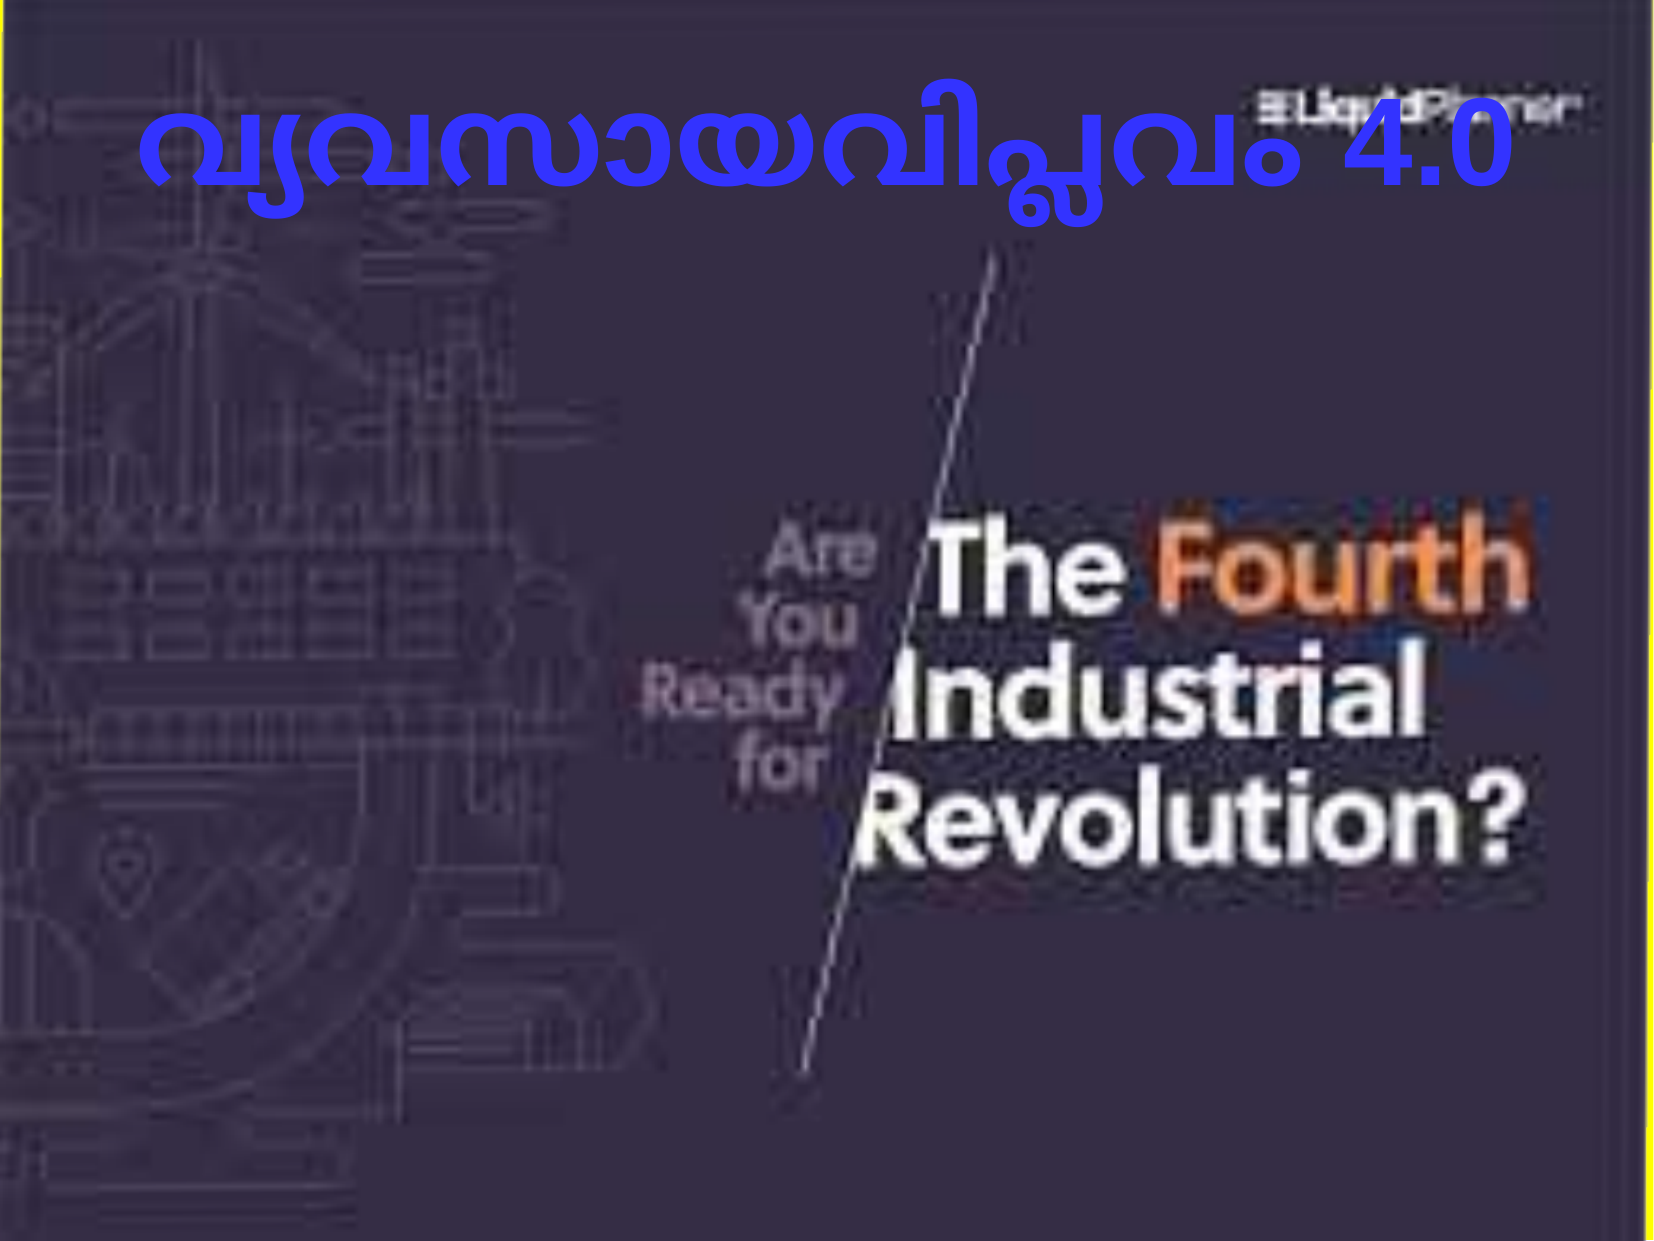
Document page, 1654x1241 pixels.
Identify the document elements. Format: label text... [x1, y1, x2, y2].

picture [0, 0, 1654, 1241]
title വ്യവസായവിപ്ലവം 4.0 [82, 49, 1571, 257]
